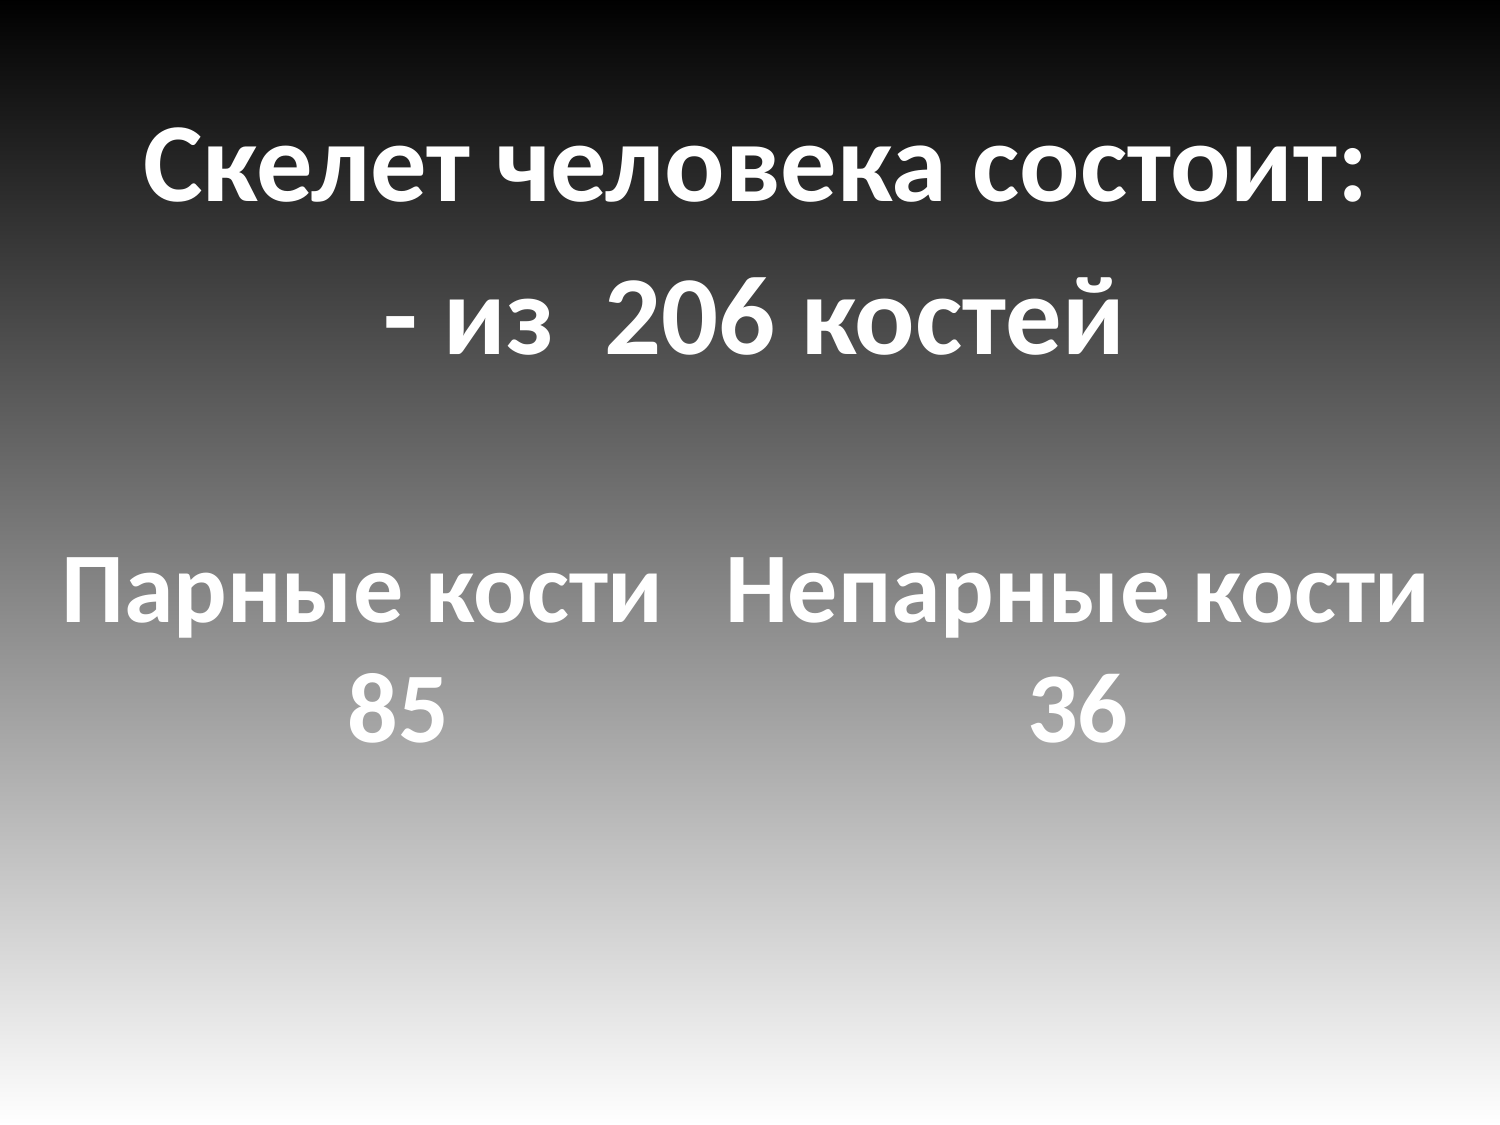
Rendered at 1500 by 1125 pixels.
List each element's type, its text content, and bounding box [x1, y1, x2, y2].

text_box - из 206 костей [269, 234, 1231, 385]
text_box Скелет человека состоит: [46, 81, 1465, 232]
text_box Парные кости 85 [46, 515, 691, 771]
text_box Непарные кости 36 [691, 515, 1465, 771]
